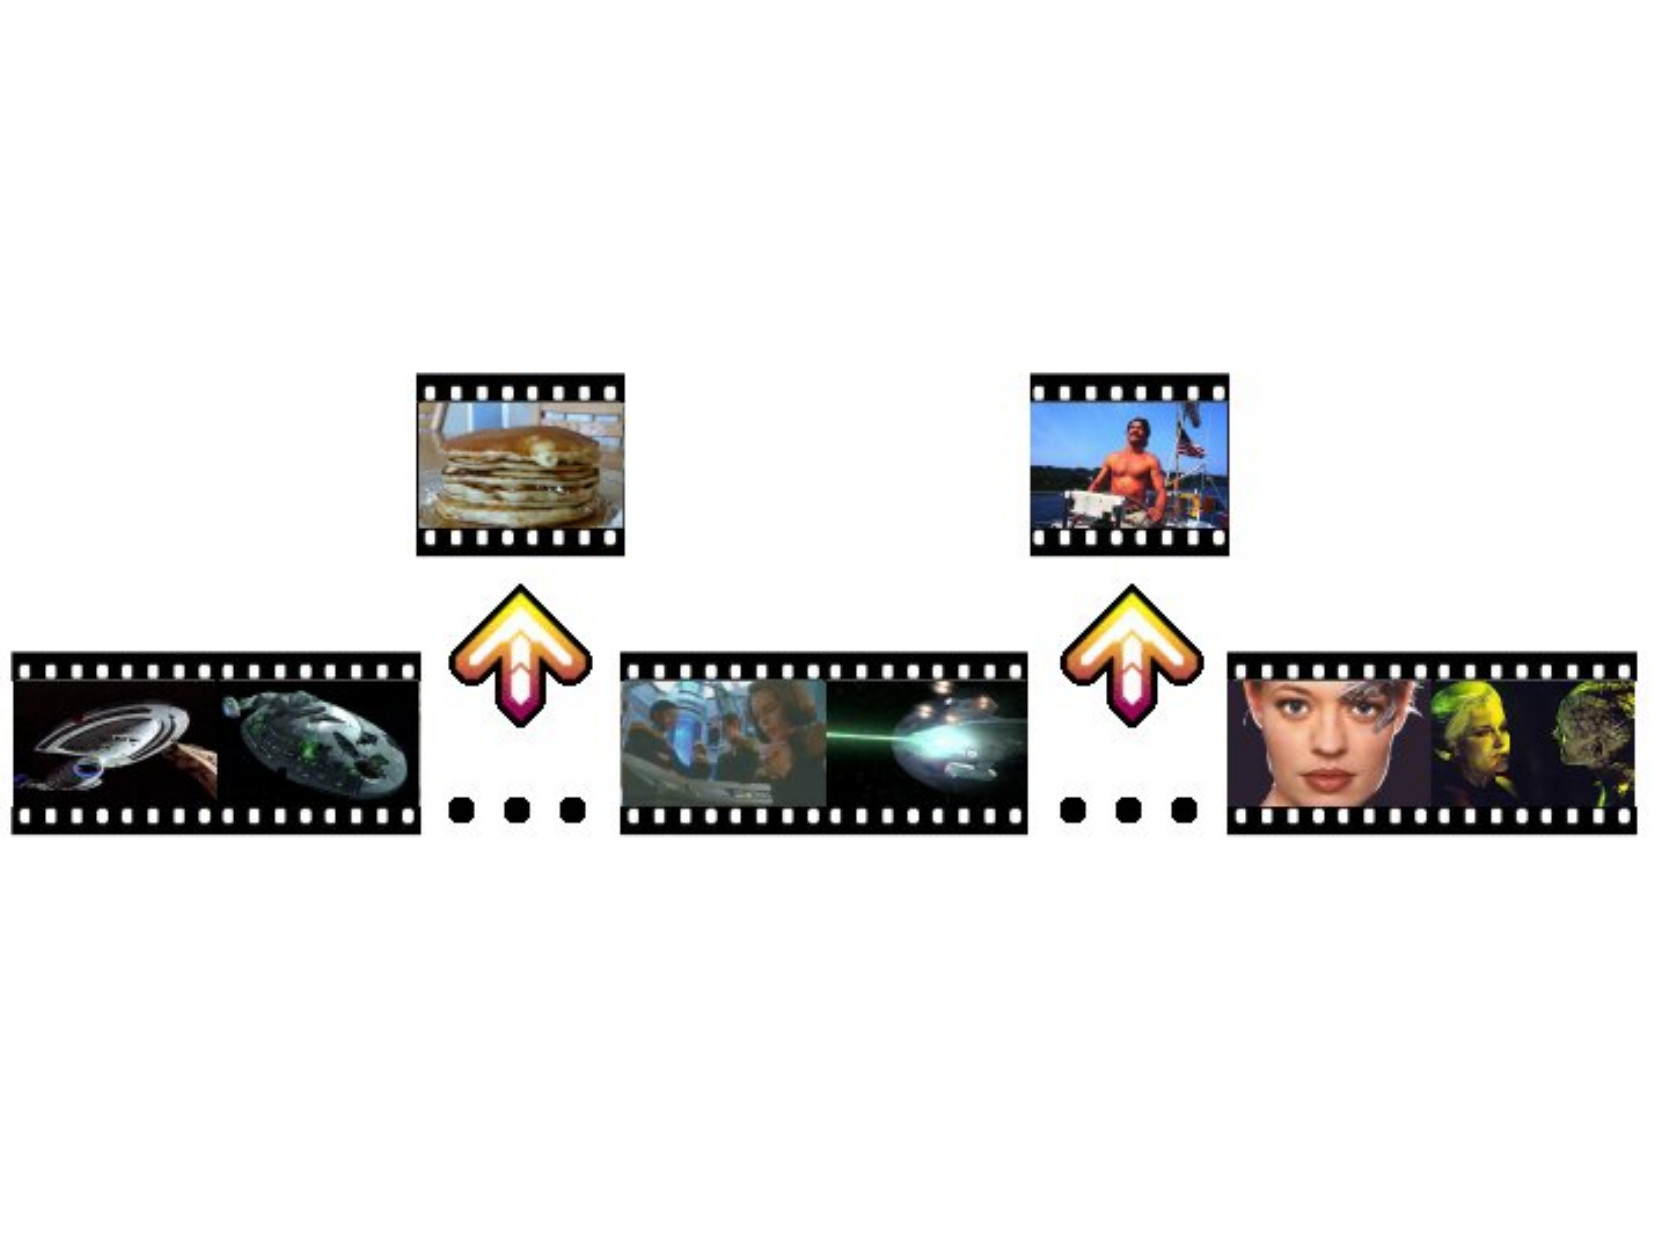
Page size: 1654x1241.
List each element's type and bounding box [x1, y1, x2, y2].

picture [0, 262, 1654, 856]
